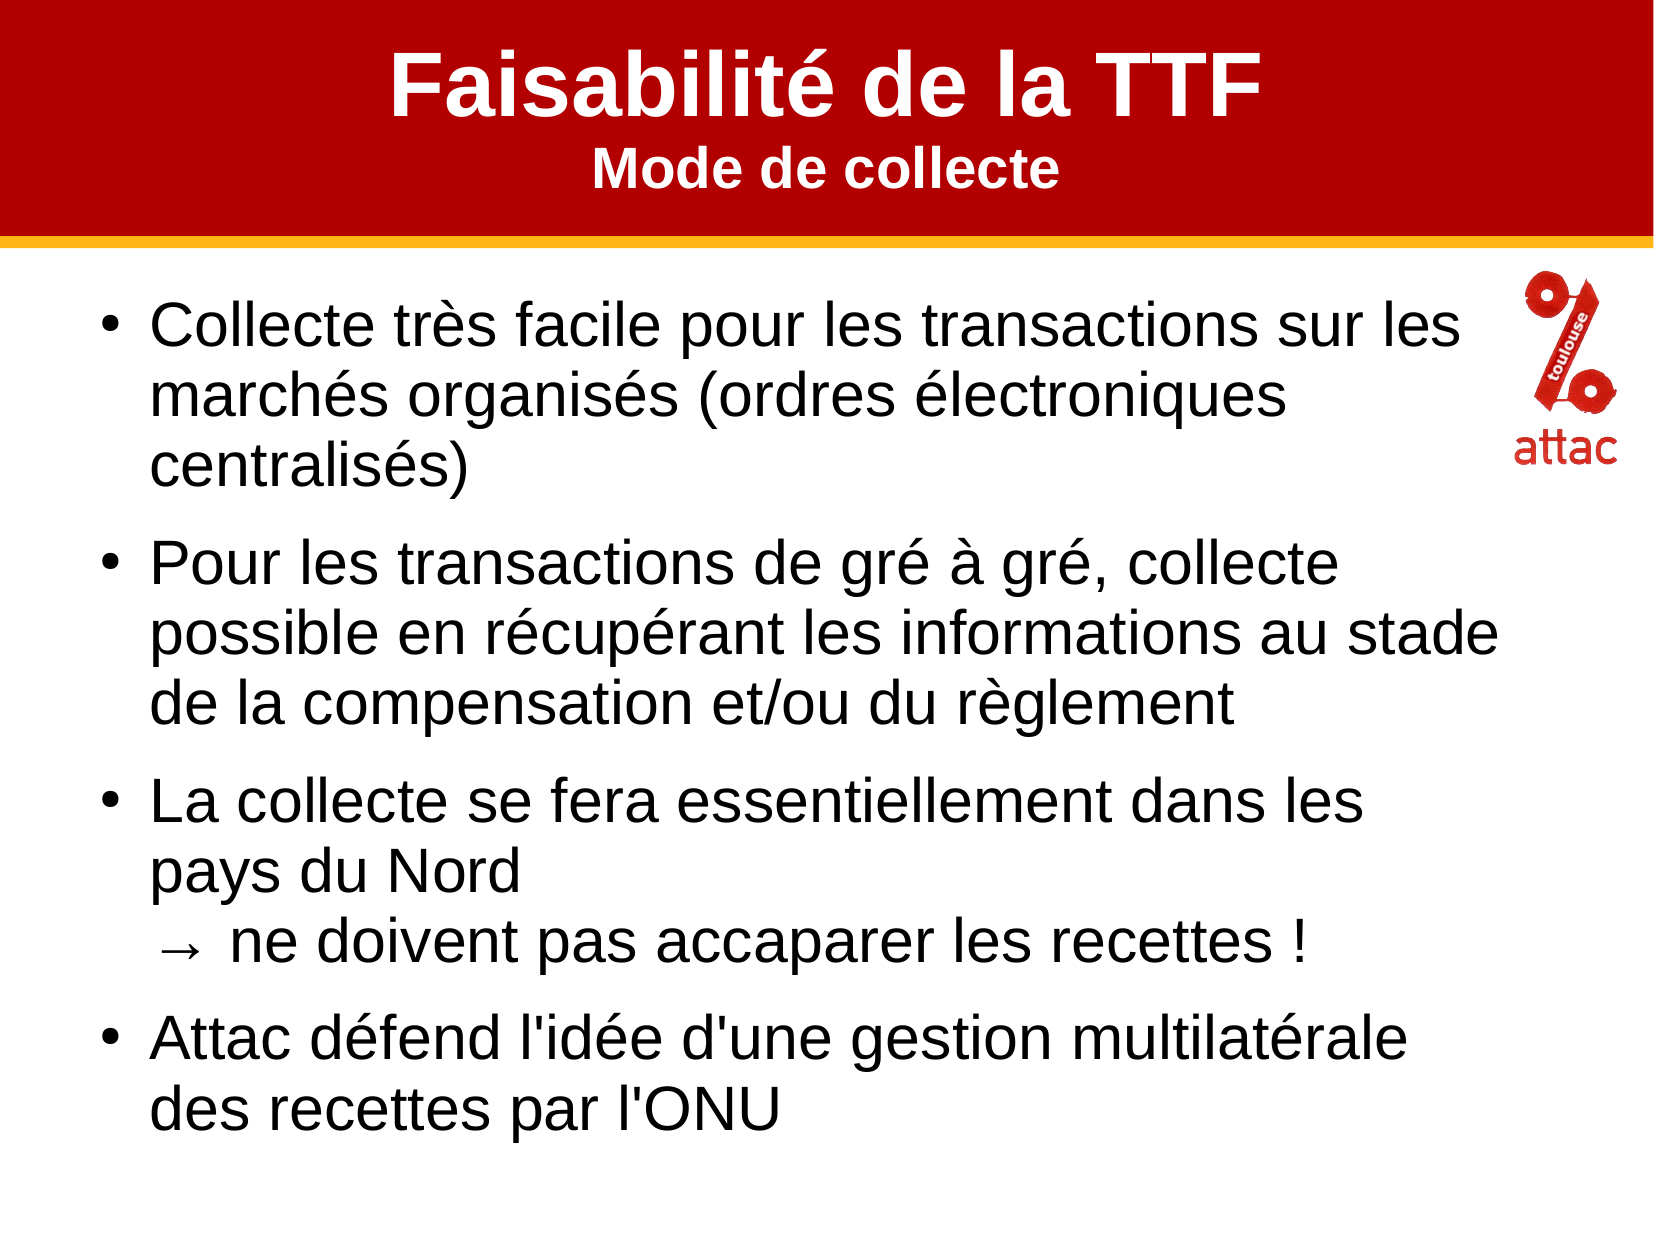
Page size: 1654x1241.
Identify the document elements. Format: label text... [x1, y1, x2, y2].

title Faisabilité de la TTF Mode de collecte [82, 21, 1571, 214]
list Collecte très facile pour les transactions sur les marchés organisés (ordres électroniques centralisés) Pour les transactions de gré à gré, collecte possible en récupérant les informations au stade de la compensation et/ou du règlement La collecte se fera essentiellement dans les pays du Nord → ne doivent pas accaparer les recettes ! Attac défend l'idée d'une gestion multilatérale des recettes par l'ONU [82, 290, 1506, 1152]
picture [1509, 265, 1625, 473]
